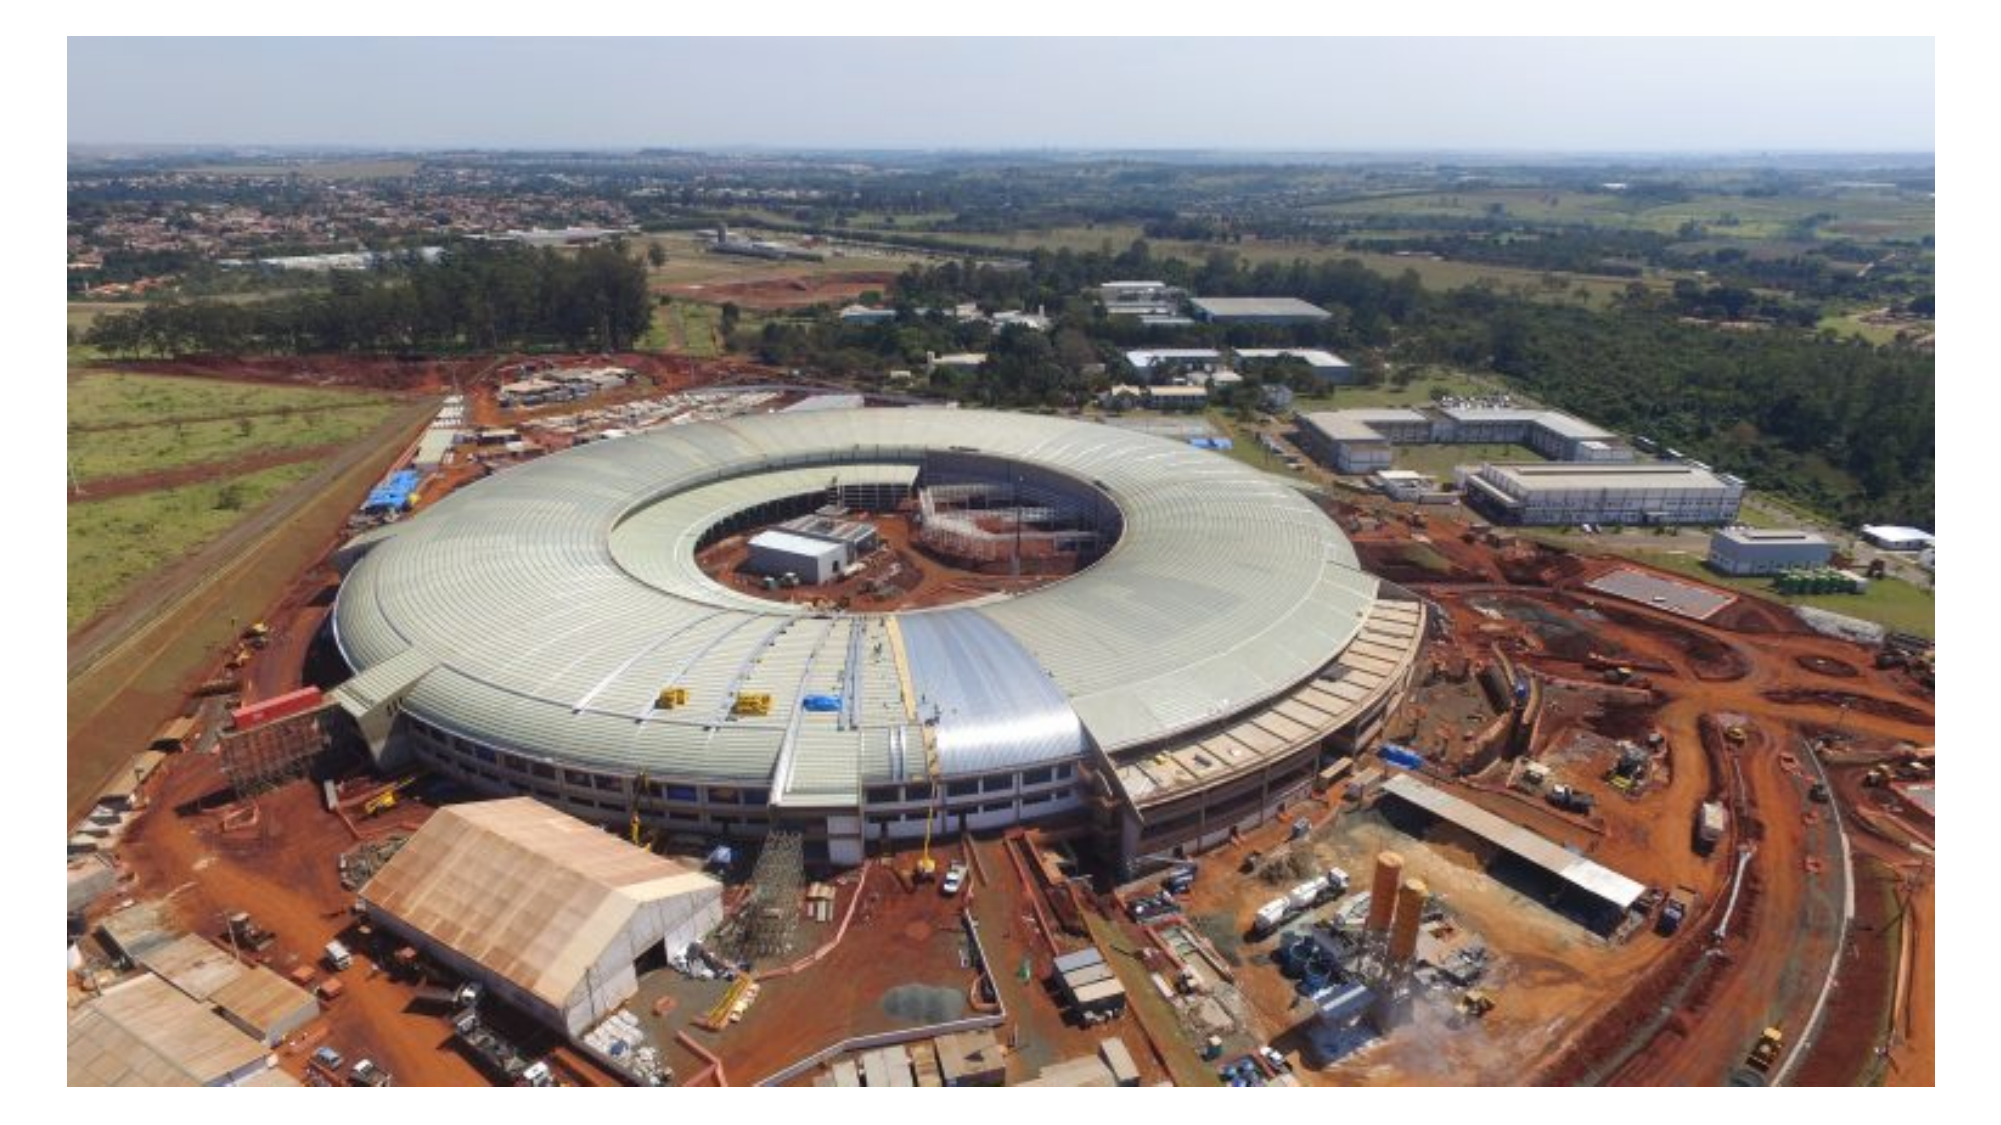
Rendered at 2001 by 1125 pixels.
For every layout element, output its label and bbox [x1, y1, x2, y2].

picture [67, 36, 1935, 1087]
